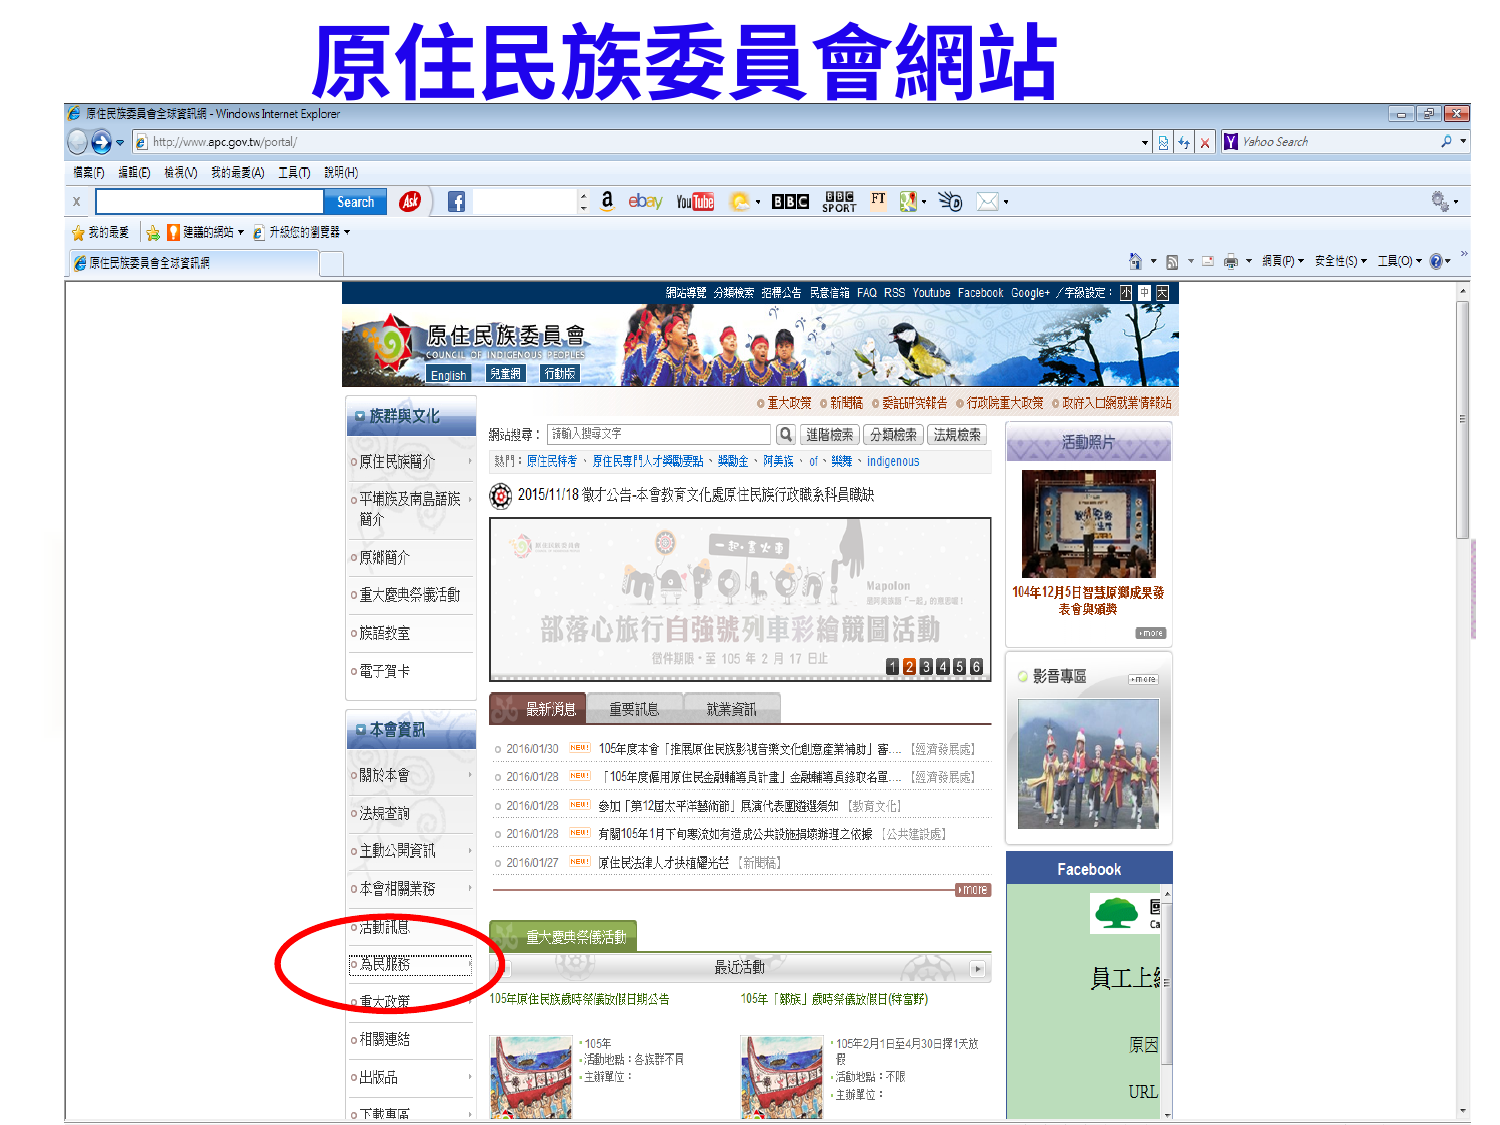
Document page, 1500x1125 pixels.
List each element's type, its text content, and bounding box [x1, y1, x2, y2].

text_box 原住民族委員會網站 [100, 3, 1270, 103]
picture [64, 103, 1476, 1125]
